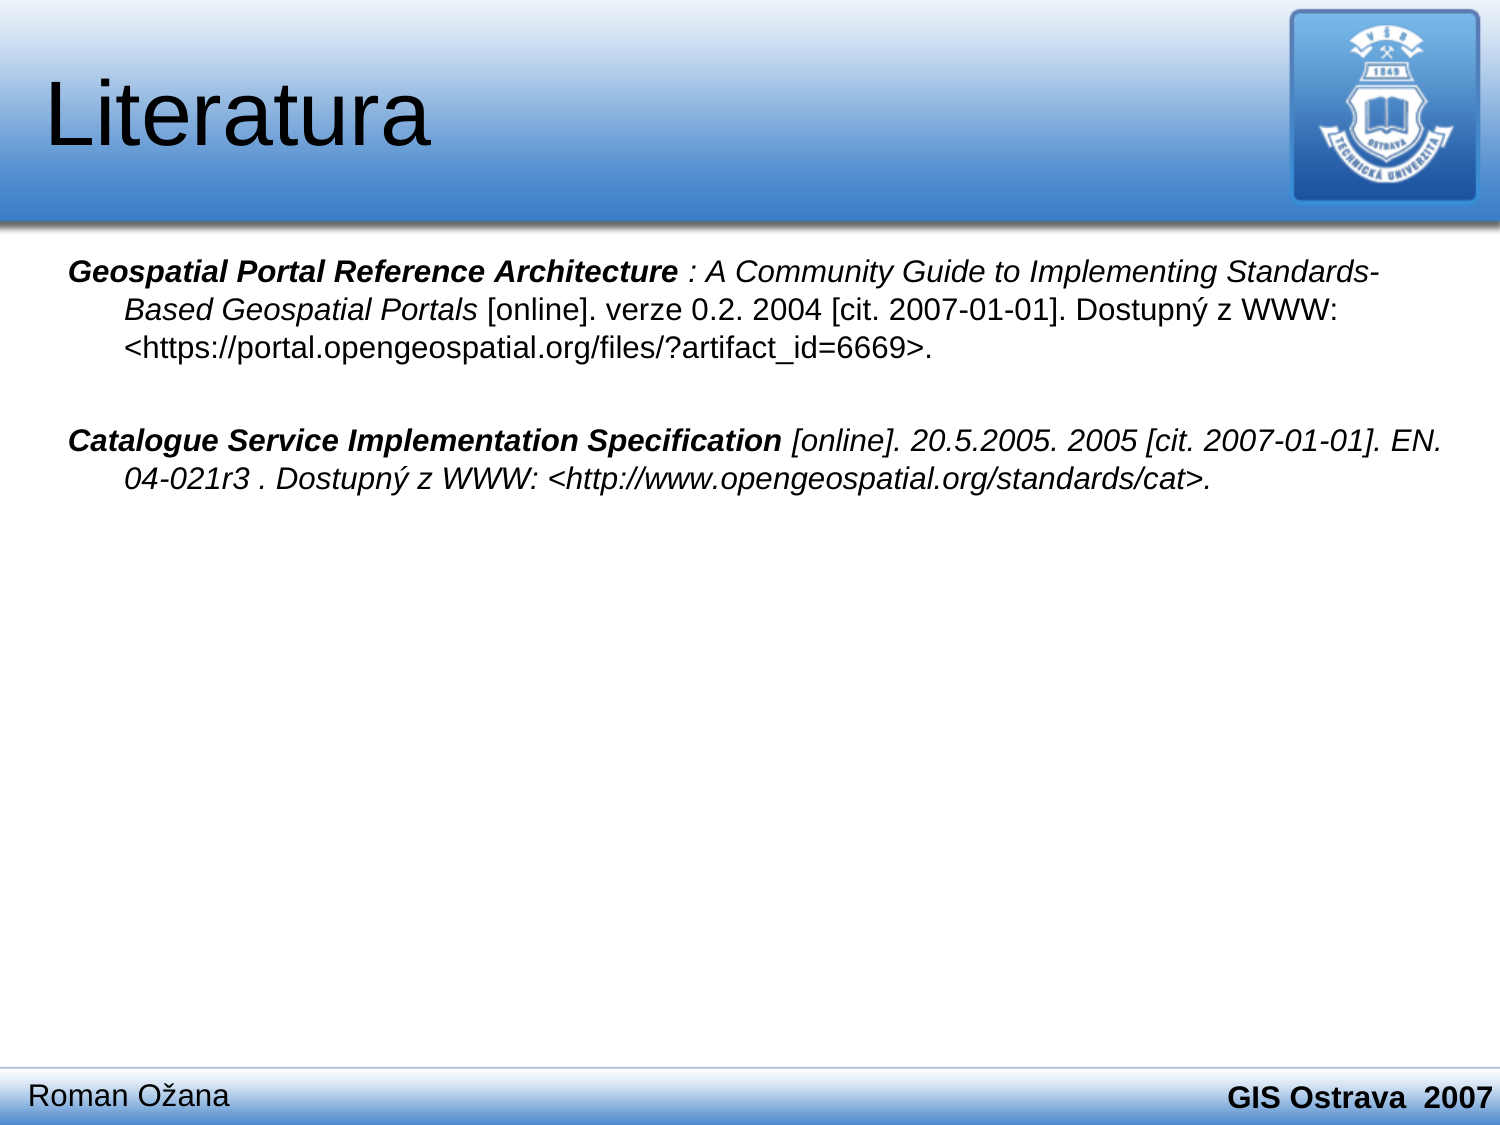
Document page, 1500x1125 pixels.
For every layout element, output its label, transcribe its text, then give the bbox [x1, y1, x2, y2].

picture [0, 0, 1500, 1125]
list Geospatial Portal Reference Architecture : A Community Guide to Implementing Standards-Based Geospatial Portals [online]. verze 0.2. 2004 [cit. 2007-01-01]. Dostupný z WWW: <https://portal.opengeospatial.org/files/?artifact_id=6669>. Catalogue Service Implementation Specification [online]. 20.5.2005. 2005 [cit. 2007-01-01]. EN. 04-021r3 . Dostupný z WWW: <http://www.opengeospatial.org/standards/cat>. [53, 243, 1471, 1059]
title Literatura [29, 31, 1235, 197]
